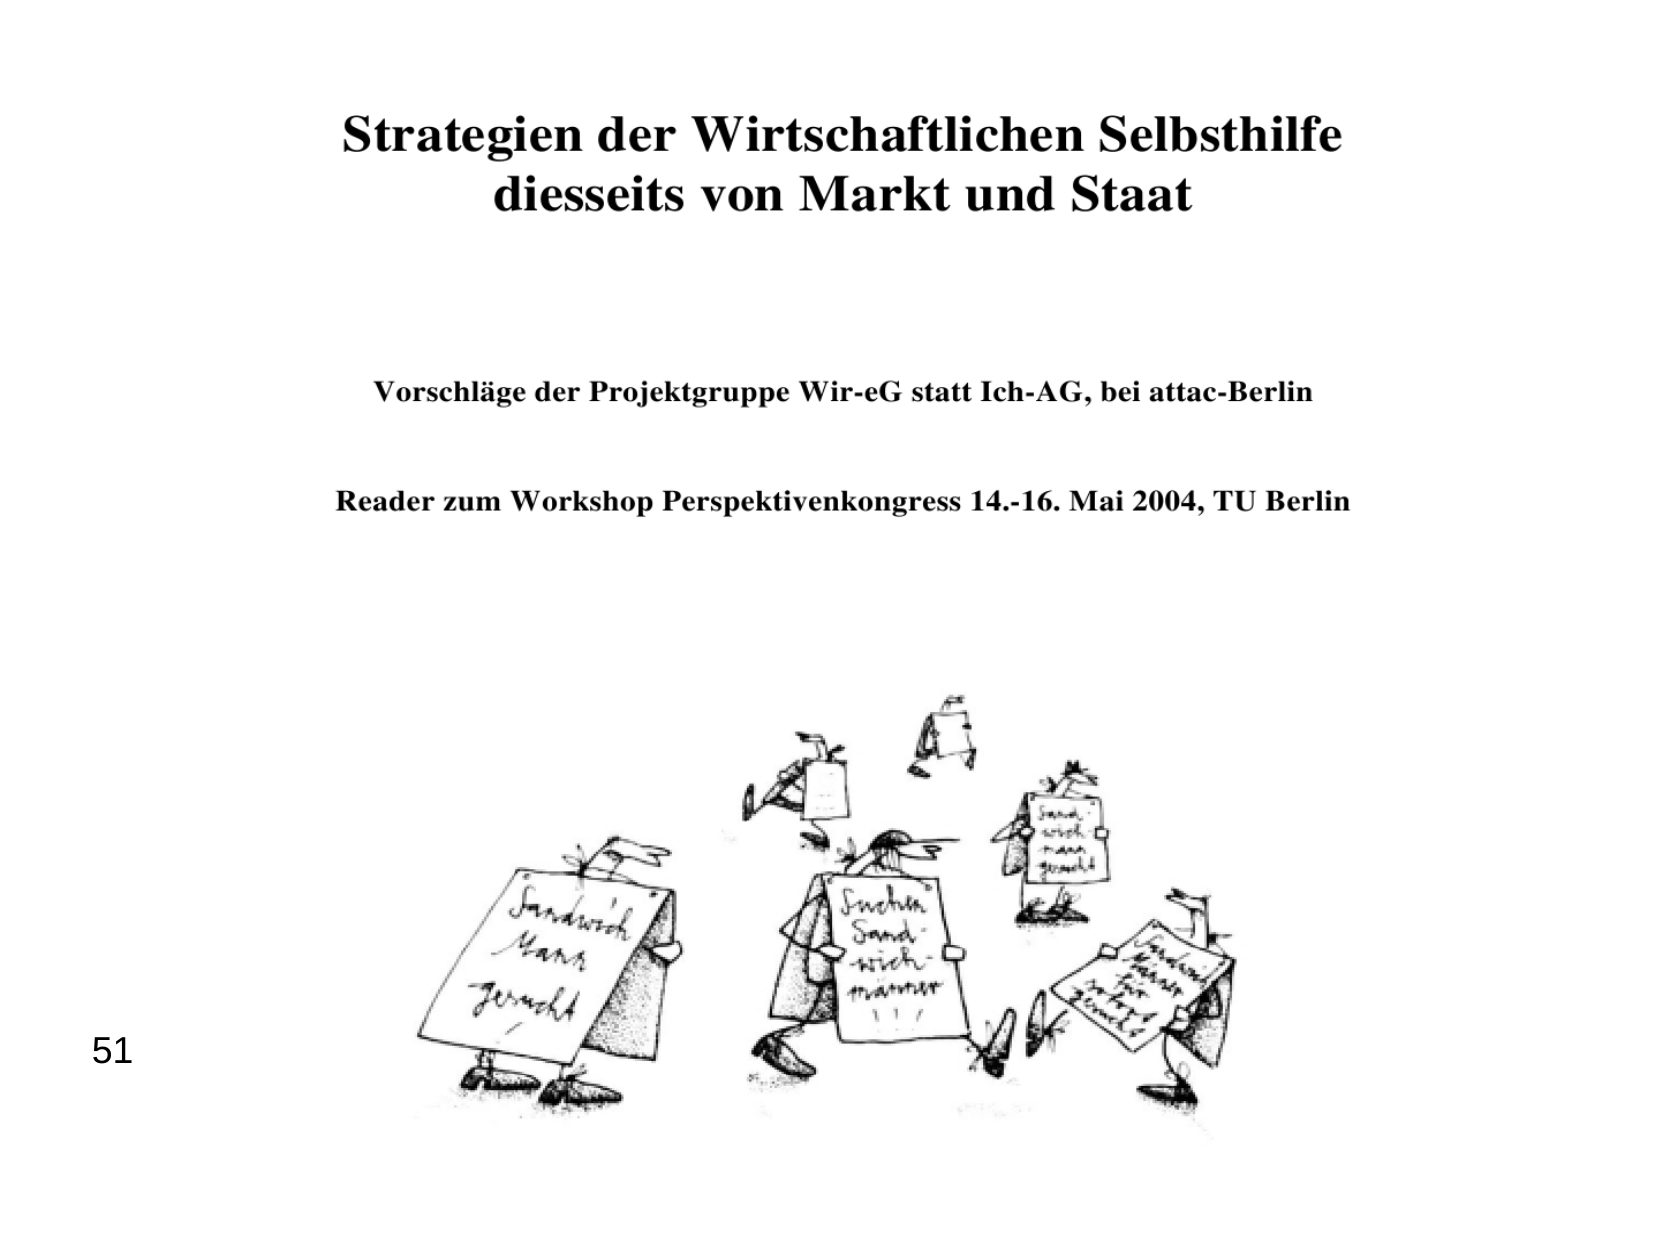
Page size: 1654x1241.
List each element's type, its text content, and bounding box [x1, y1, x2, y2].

text_box <Nummer> [77, 1022, 295, 1093]
picture [279, 88, 1375, 1152]
